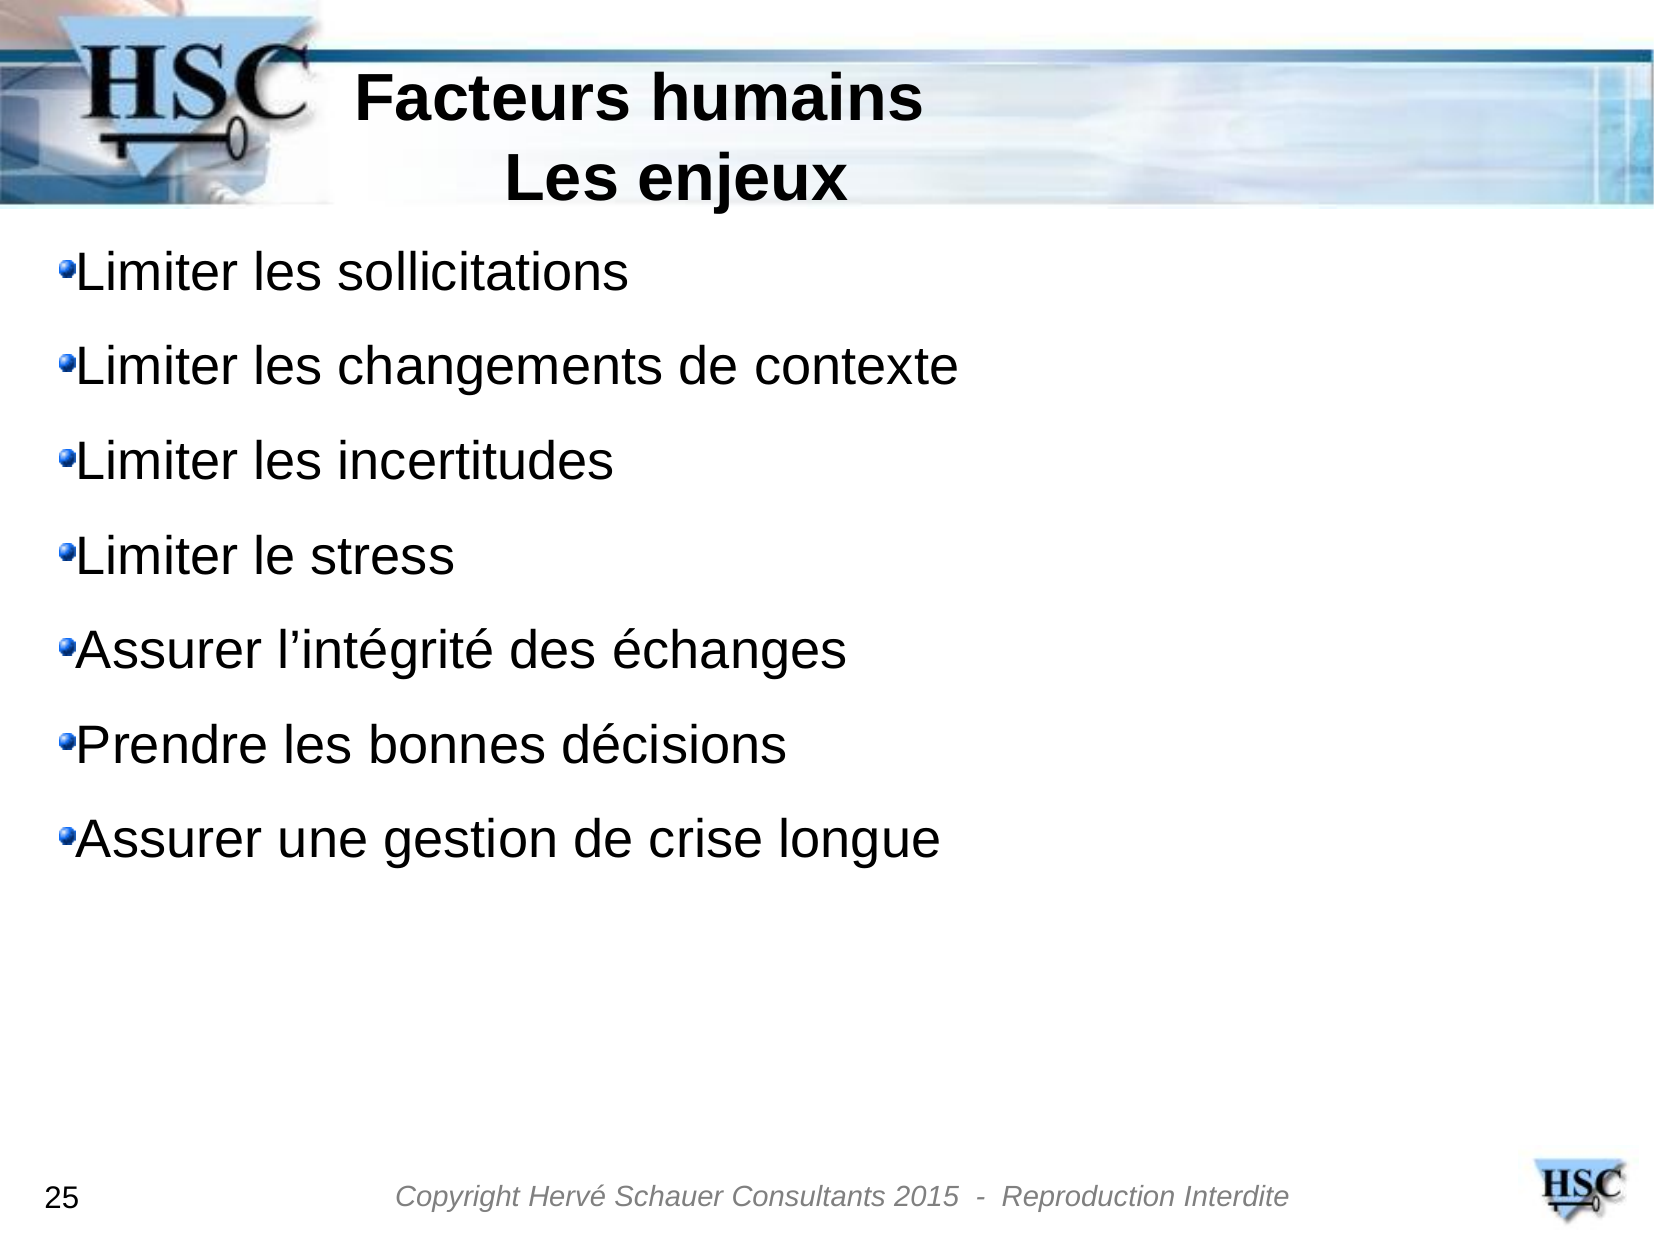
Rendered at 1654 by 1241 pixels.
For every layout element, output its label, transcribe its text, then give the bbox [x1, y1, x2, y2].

list Limiter les sollicitations Limiter les changements de contexte Limiter les incertitudes Limiter le stress Assurer l’intégrité des échanges Prendre les bonnes décisions Assurer une gestion de crise longue [59, 236, 1625, 1152]
title Facteurs humains Les enjeux [354, 59, 1654, 210]
